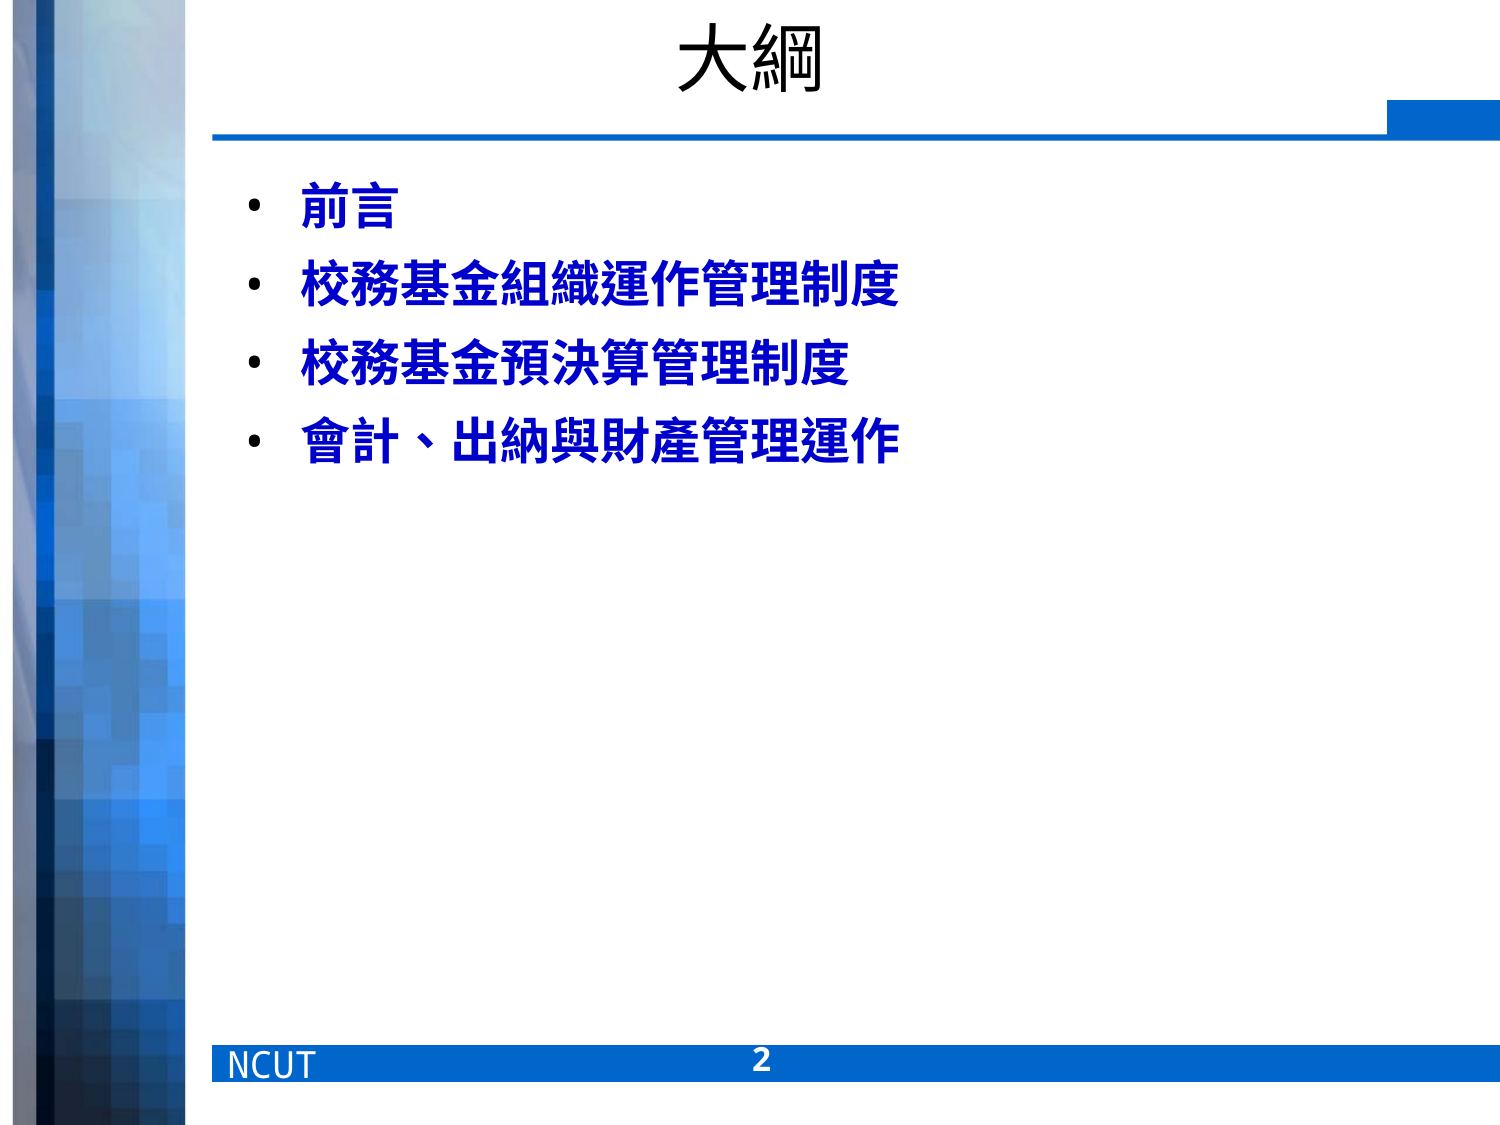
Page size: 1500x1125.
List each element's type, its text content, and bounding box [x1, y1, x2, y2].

title 大綱 [24, 0, 1475, 113]
subtitle 前言 校務基金組織運作管理制度 校務基金預決算管理制度 會計、出納與財產管理運作 [230, 160, 1475, 1000]
